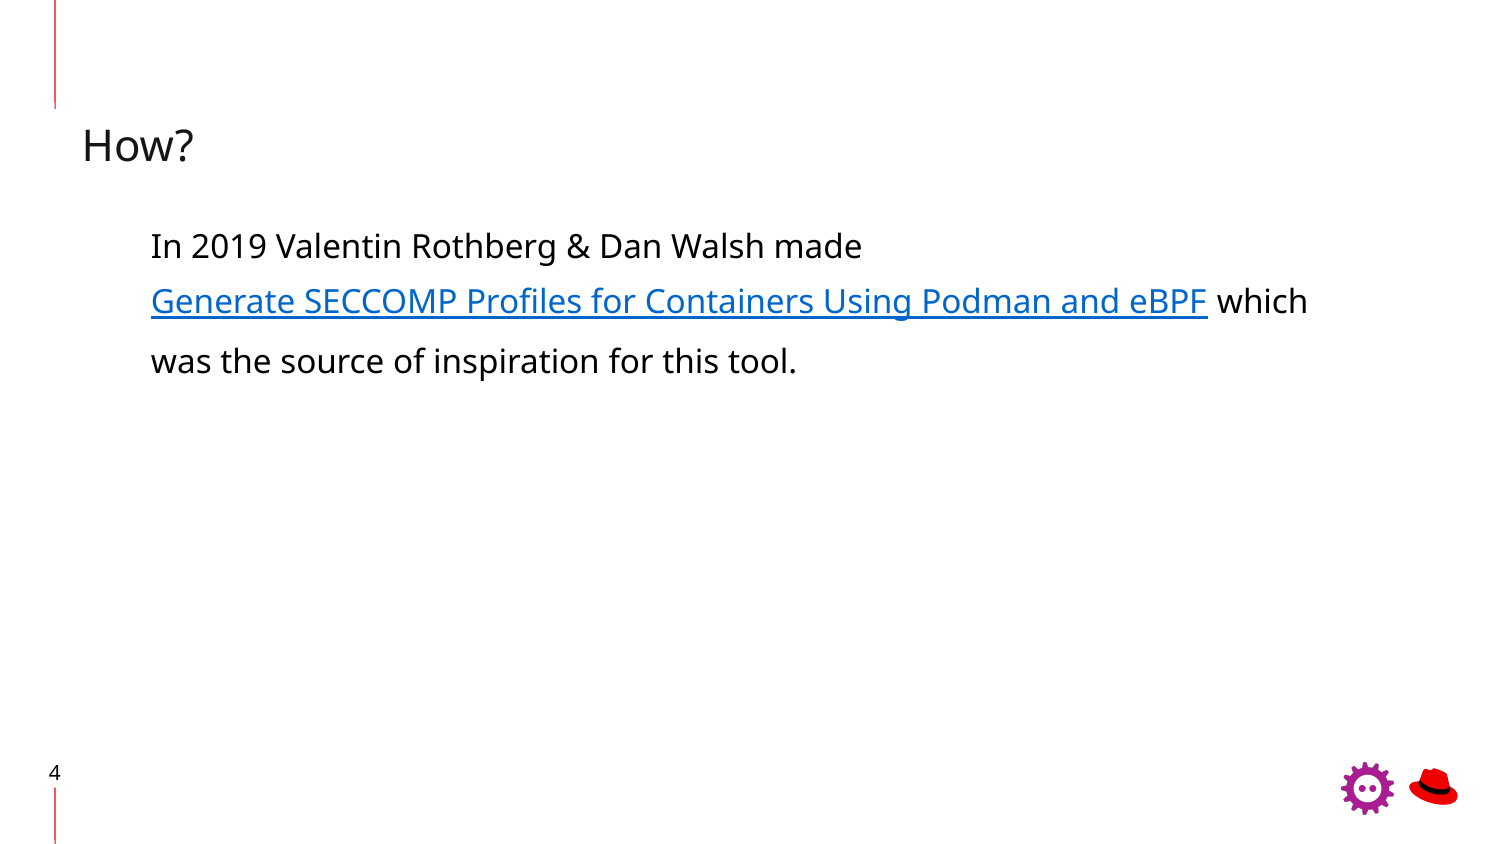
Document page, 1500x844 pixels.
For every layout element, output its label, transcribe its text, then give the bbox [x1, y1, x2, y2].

list In 2019 Valentin Rothberg & Dan Walsh made Generate SECCOMP Profiles for Containers Using Podman and eBPF which was the source of inspiration for this tool. [150, 210, 1350, 763]
picture [1409, 768, 1458, 805]
title How? [81, 101, 1044, 153]
slide_number <number> [20, 774, 89, 788]
picture [1341, 762, 1394, 815]
